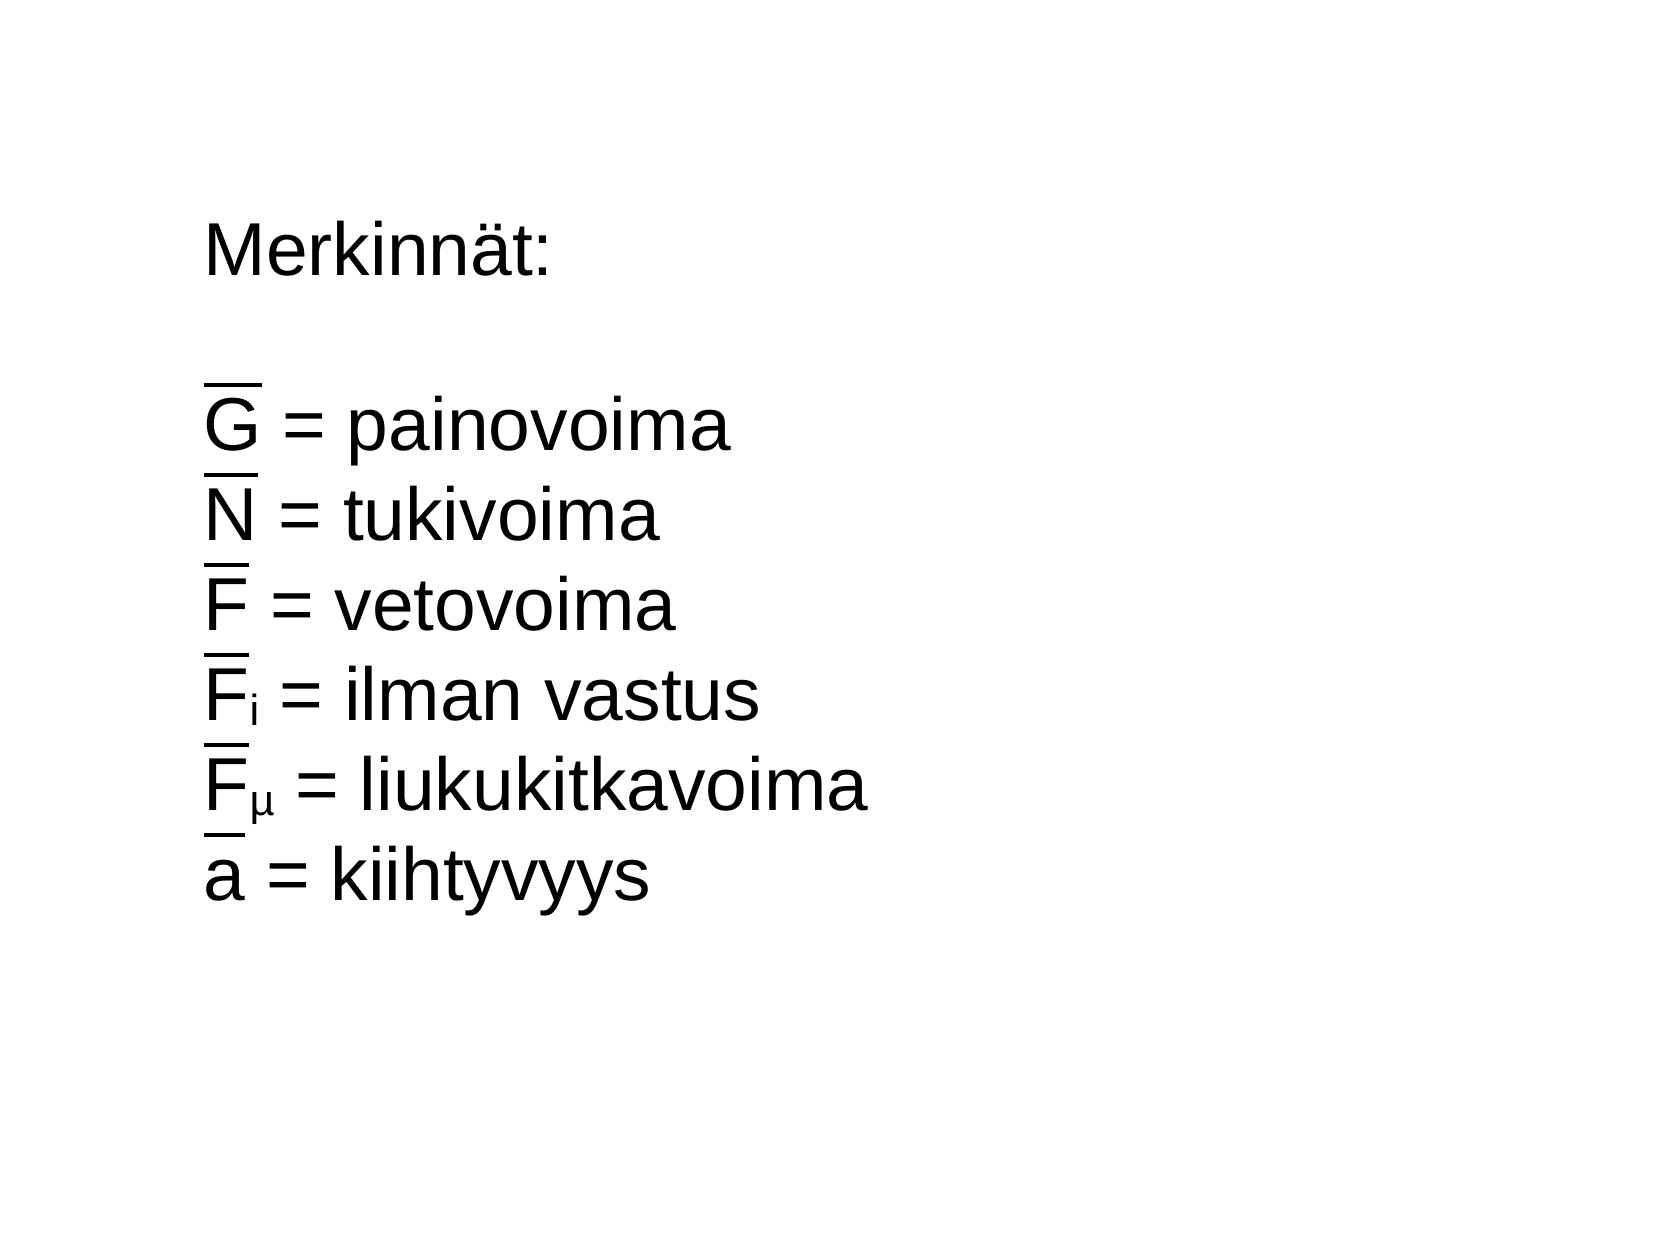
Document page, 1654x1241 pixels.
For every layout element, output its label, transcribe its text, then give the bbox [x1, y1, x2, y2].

text_box Merkinnät: G = painovoima N = tukivoima F = vetovoima Fi = ilman vastus Fµ = liukukitkavoima a = kiihtyvyys [188, 200, 884, 974]
